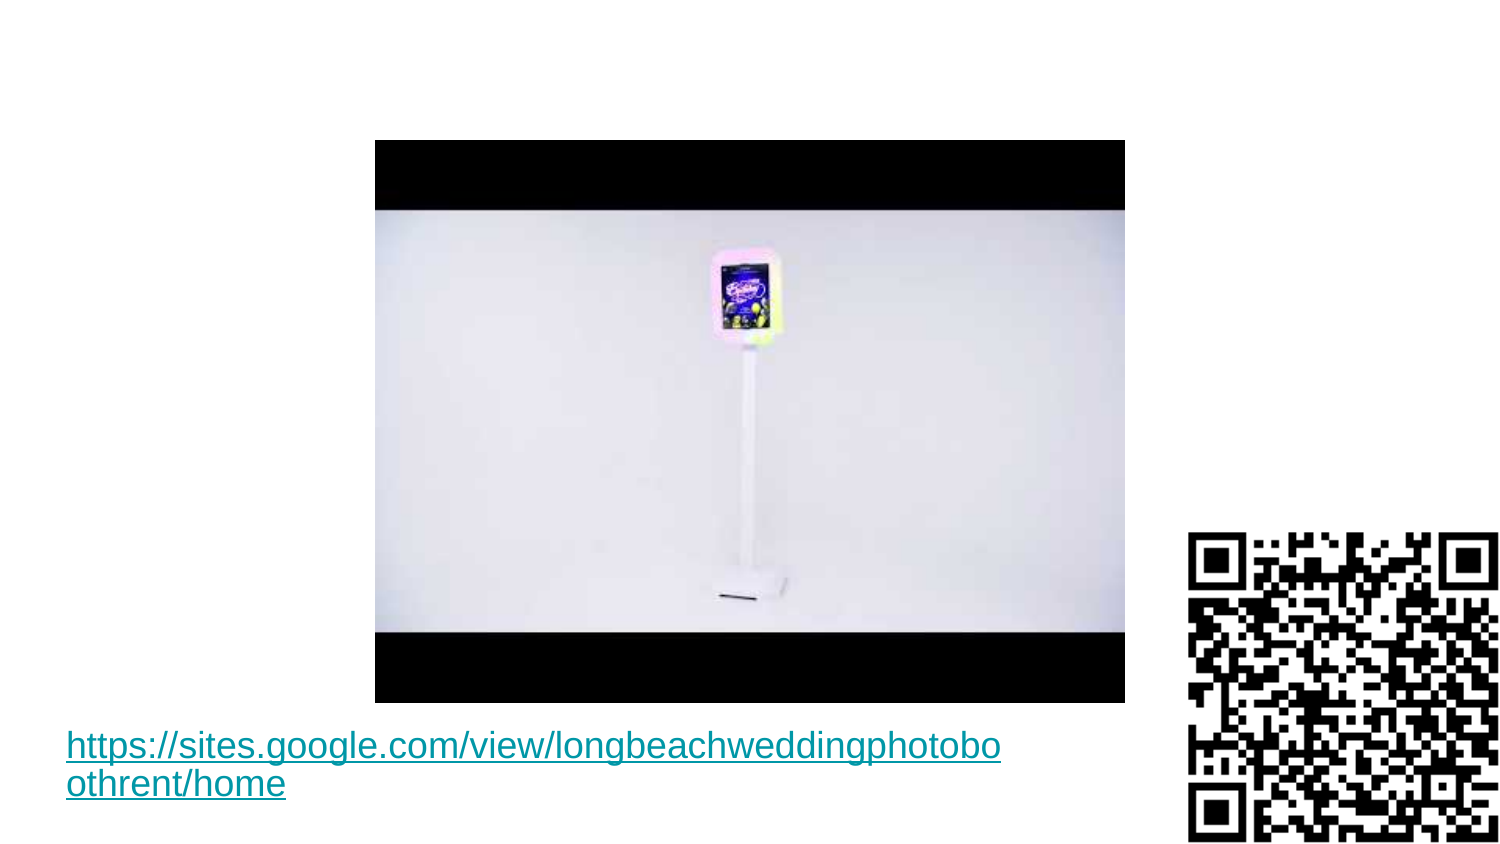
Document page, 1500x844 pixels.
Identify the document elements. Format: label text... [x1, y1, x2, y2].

picture [1187, 531, 1500, 844]
list https://sites.google.com/view/longbeachweddingphotoboothrent/home [51, 694, 1036, 794]
picture [375, 140, 1125, 704]
